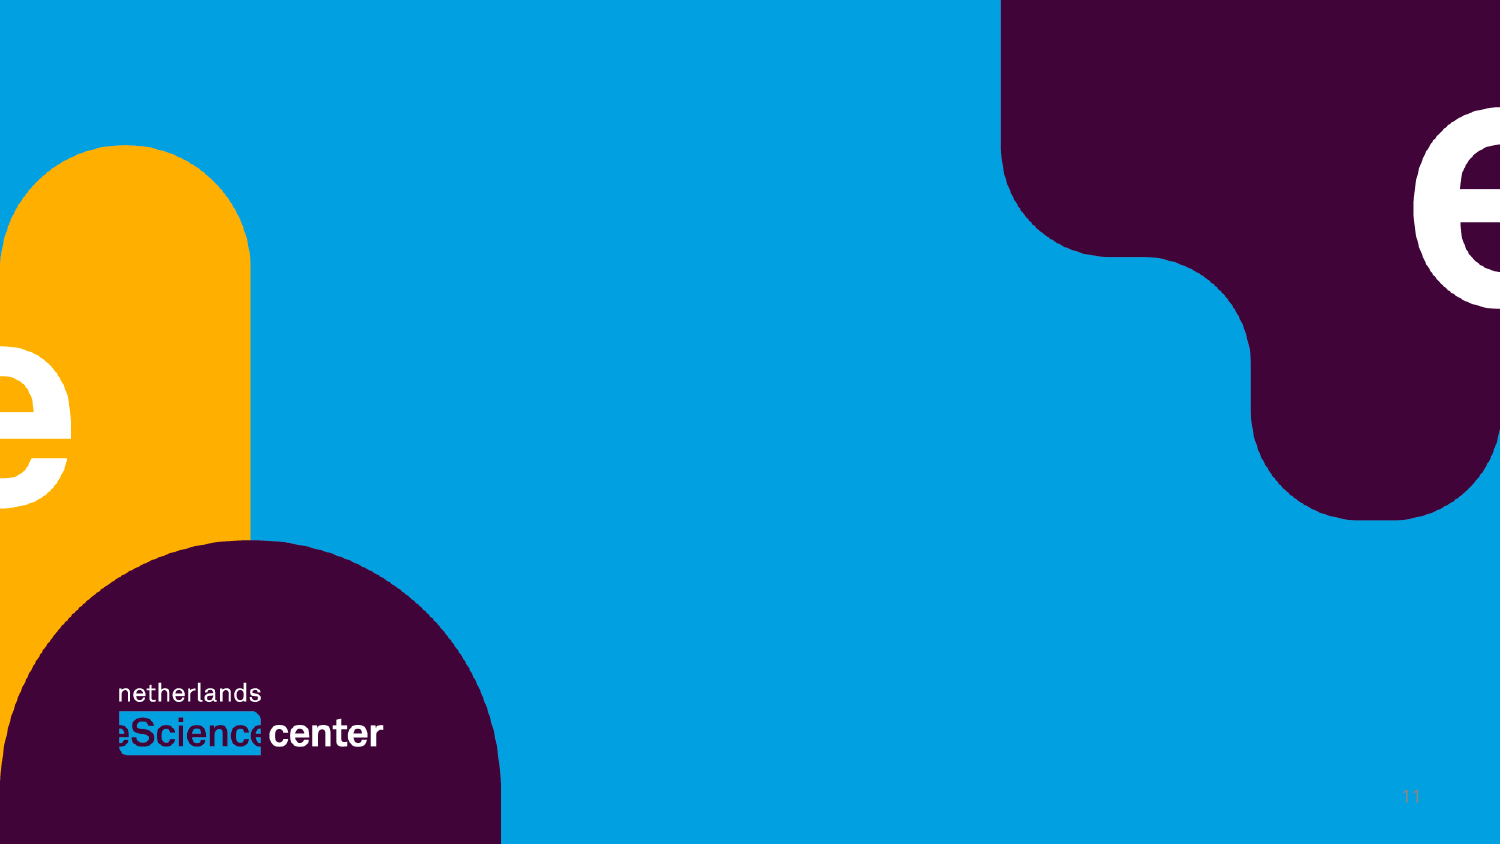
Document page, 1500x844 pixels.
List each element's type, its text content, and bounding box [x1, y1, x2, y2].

text_box ‹#› [1389, 764, 1480, 830]
